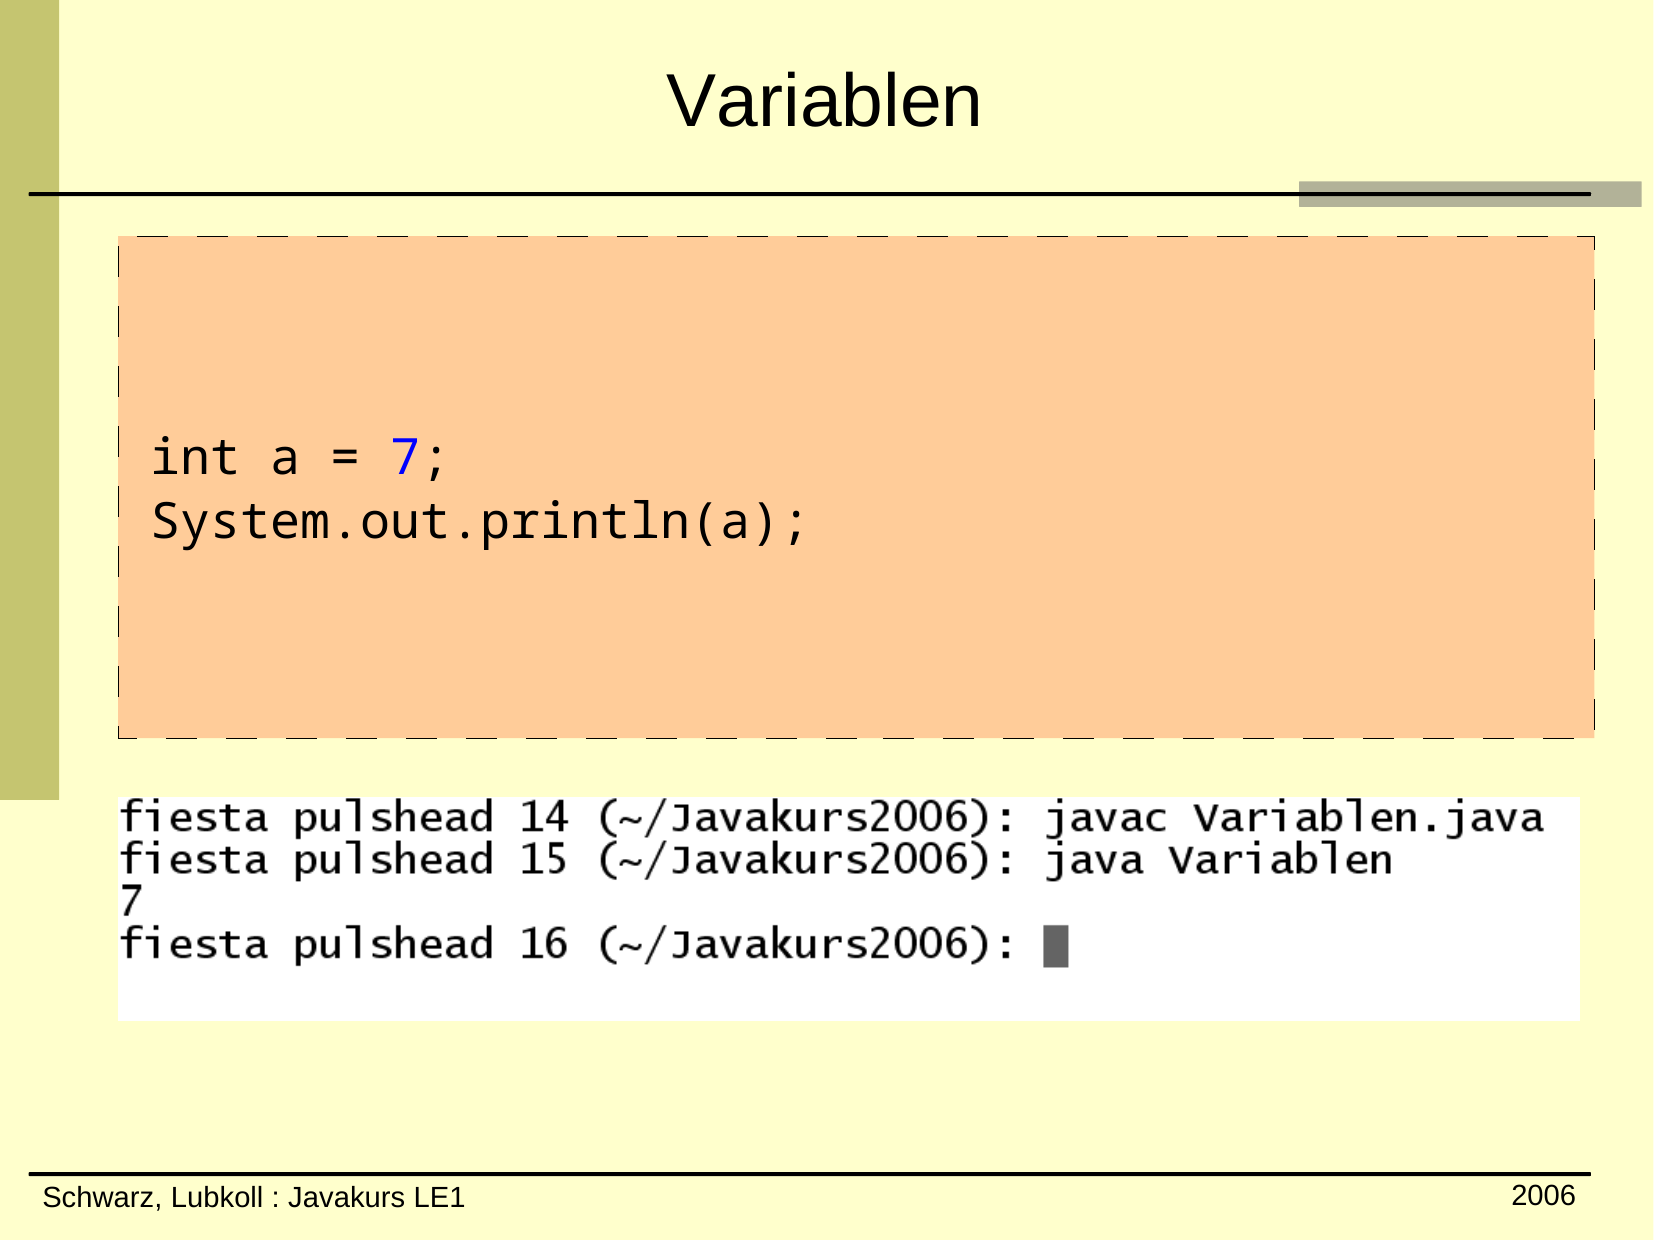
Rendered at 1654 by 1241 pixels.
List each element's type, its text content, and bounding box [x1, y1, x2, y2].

picture [118, 797, 1580, 1021]
text_box int a = 7; System.out.println(a); [118, 236, 1595, 739]
title Variablen [119, 19, 1532, 188]
